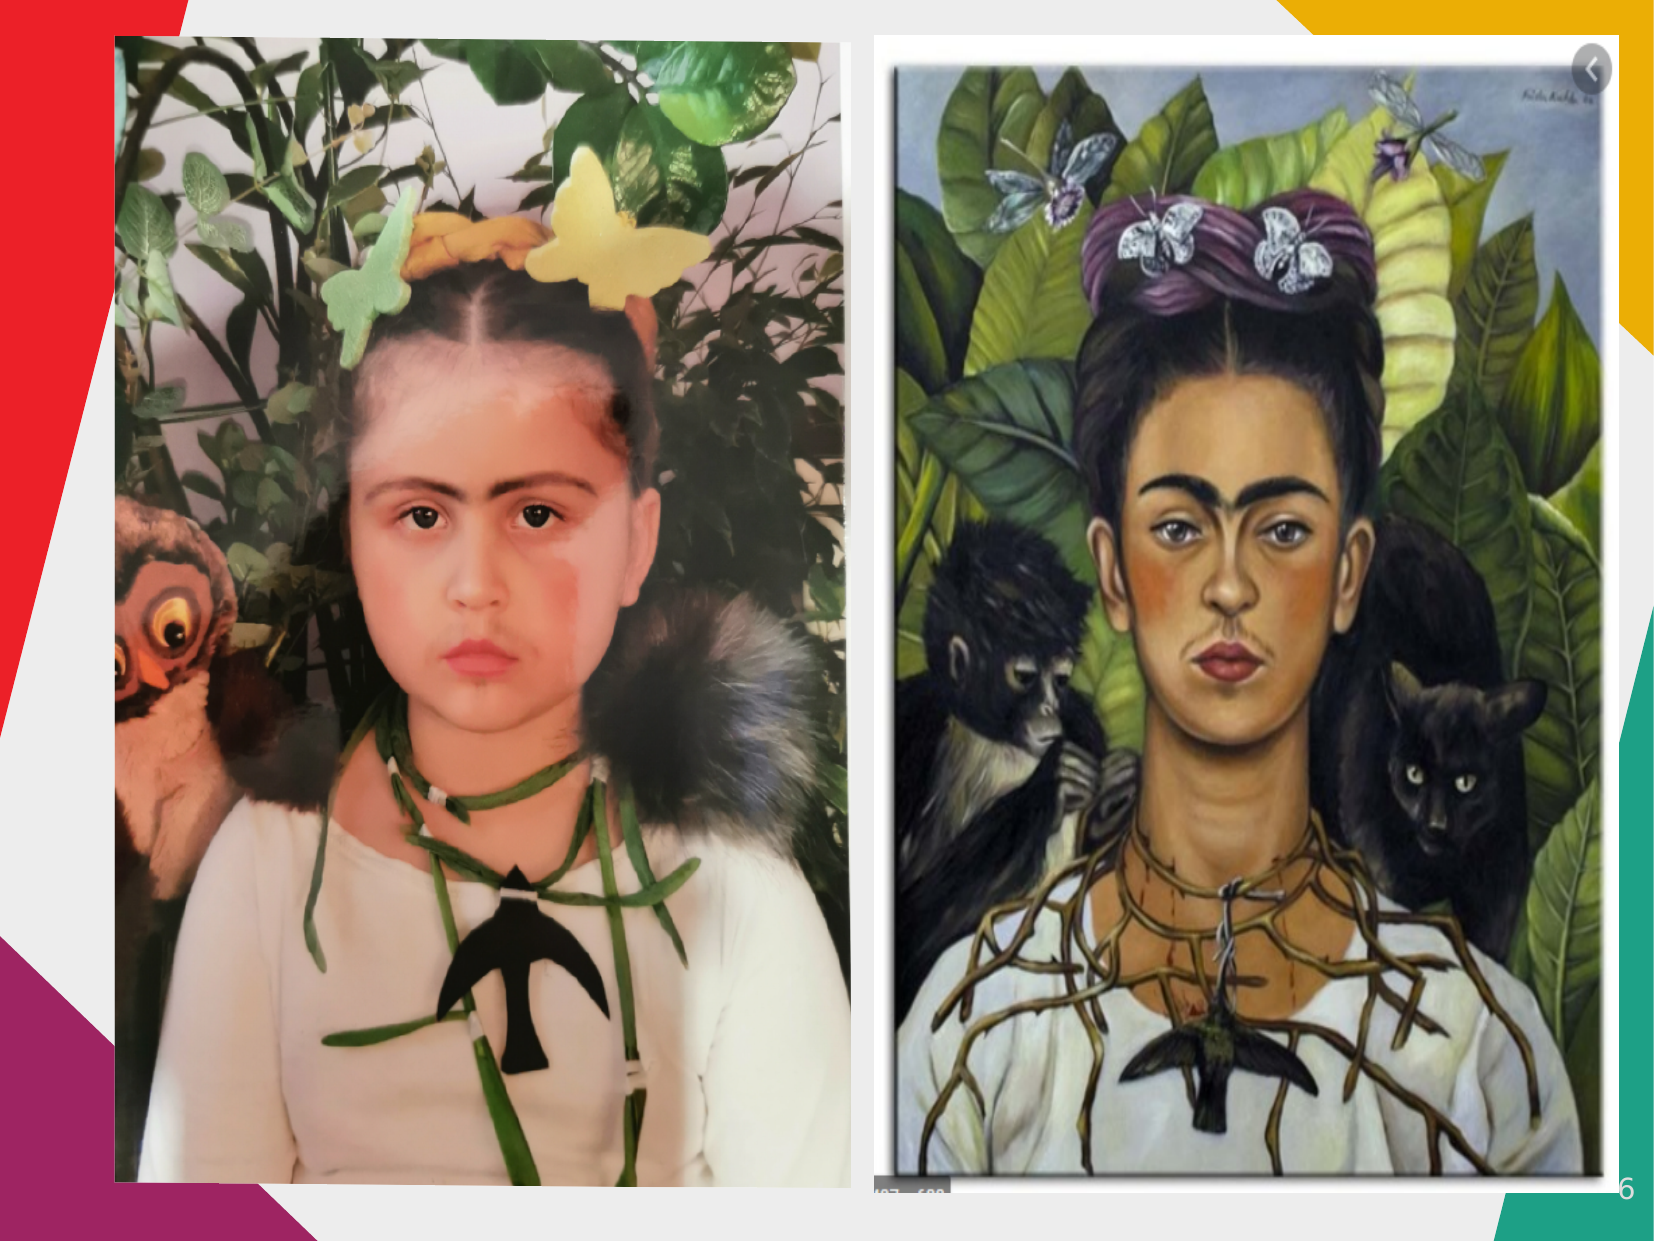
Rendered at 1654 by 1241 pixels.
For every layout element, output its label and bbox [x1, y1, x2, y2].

picture [114, 35, 851, 1188]
picture [874, 35, 1619, 1193]
